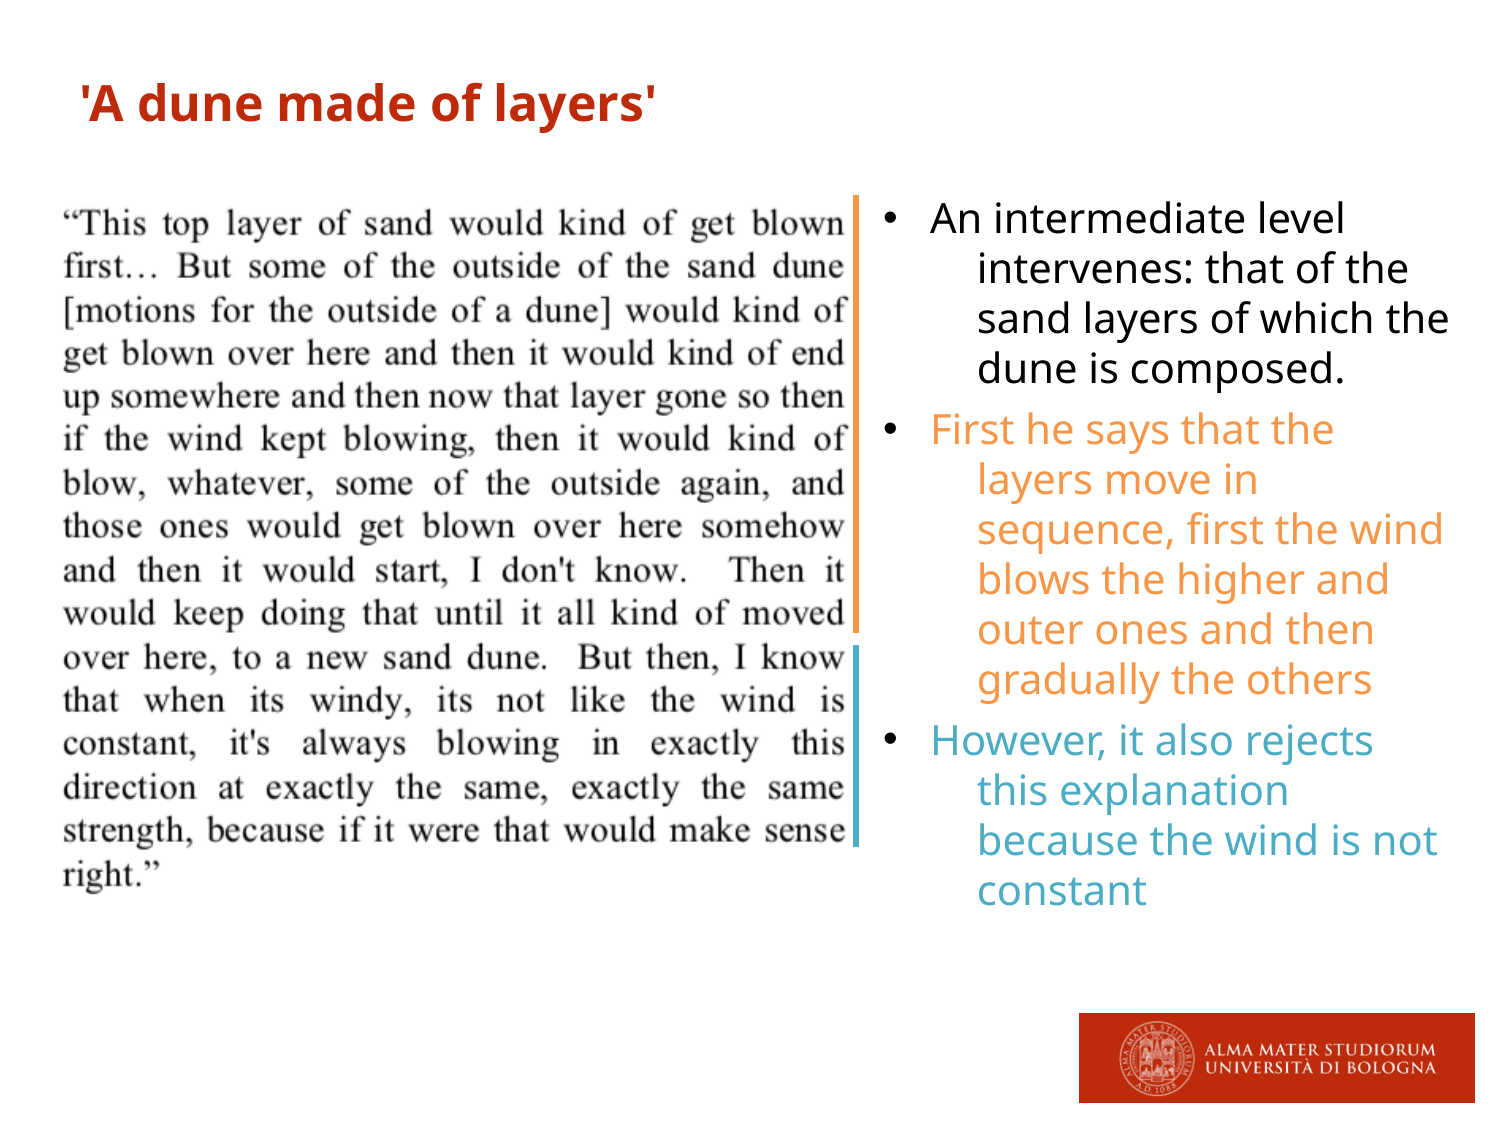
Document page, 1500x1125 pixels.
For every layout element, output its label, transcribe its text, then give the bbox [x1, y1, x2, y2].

list 'A dune made of layers' [64, 78, 1447, 185]
picture [47, 194, 869, 899]
list An intermediate level intervenes: that of the sand layers of which the dune is composed. First he says that the layers move in sequence, first the wind blows the higher and outer ones and then gradually the others However, it also rejects this explanation because the wind is not constant [868, 184, 1471, 988]
